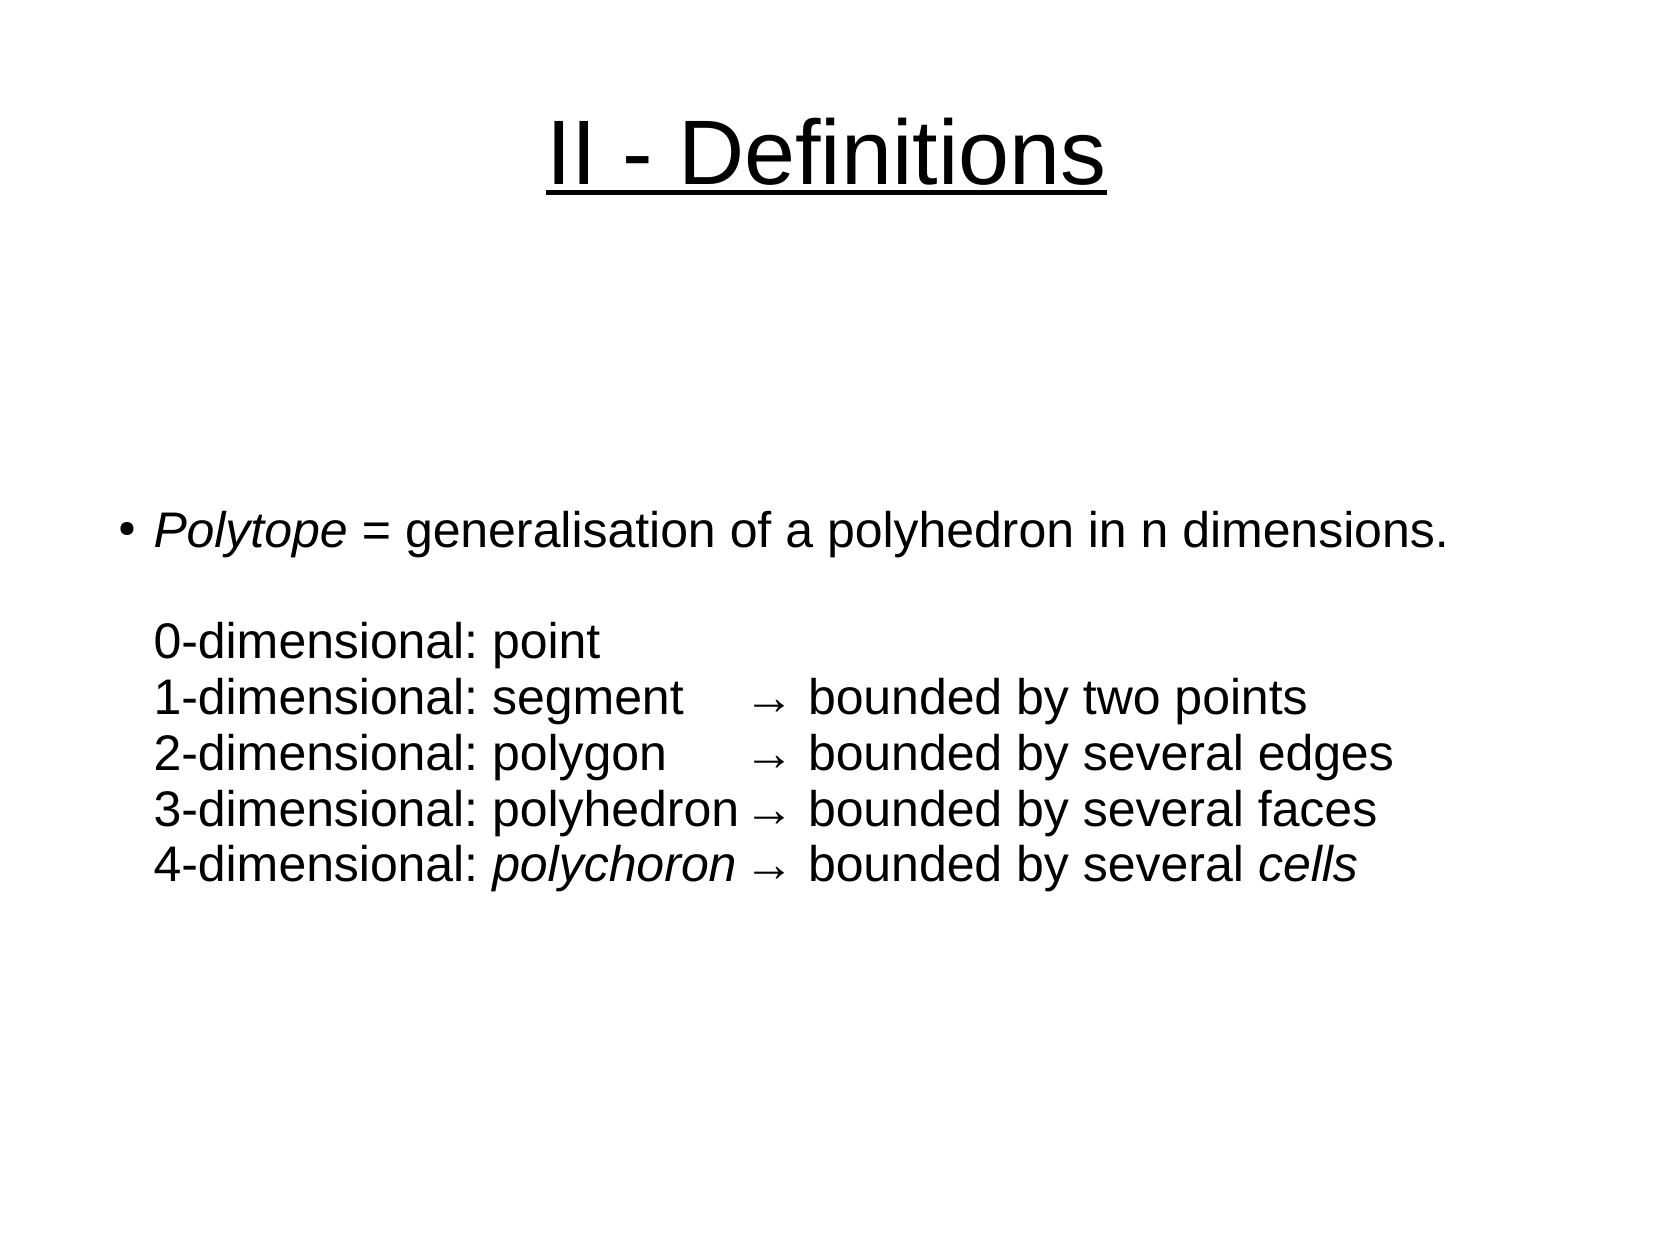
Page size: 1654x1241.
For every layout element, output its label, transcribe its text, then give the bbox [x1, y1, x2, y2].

subtitle Polytope = generalisation of a polyhedron in n dimensions. 0-dimensional: point 1-dimensional: segment → bounded by two points 2-dimensional: polygon → bounded by several edges 3-dimensional: polyhedron → bounded by several faces 4-dimensional: polychoron → bounded by several cells [82, 295, 1571, 1099]
title II - Definitions [82, 49, 1571, 257]
